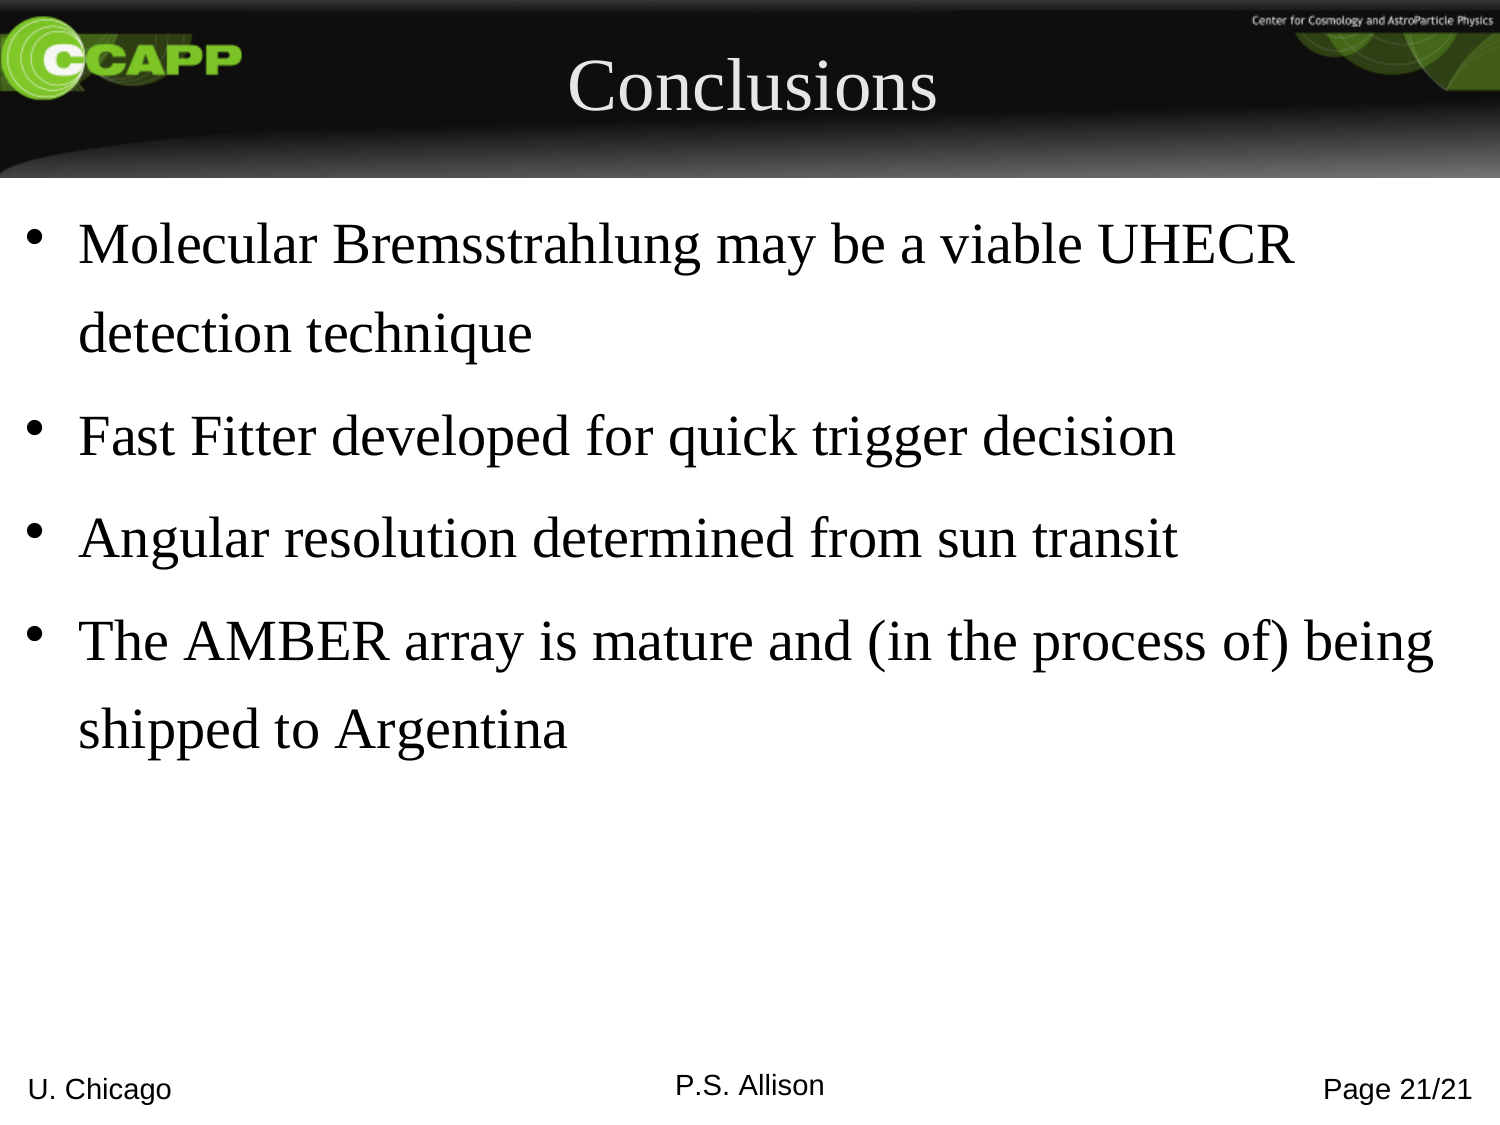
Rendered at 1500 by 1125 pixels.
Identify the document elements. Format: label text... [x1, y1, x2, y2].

list Molecular Bremsstrahlung may be a viable UHECR detection technique Fast Fitter developed for quick trigger decision Angular resolution determined from sun transit The AMBER array is mature and (in the process of) being shipped to Argentina [24, 187, 1461, 1049]
title Conclusions [266, 0, 1240, 139]
picture [0, 0, 1500, 178]
